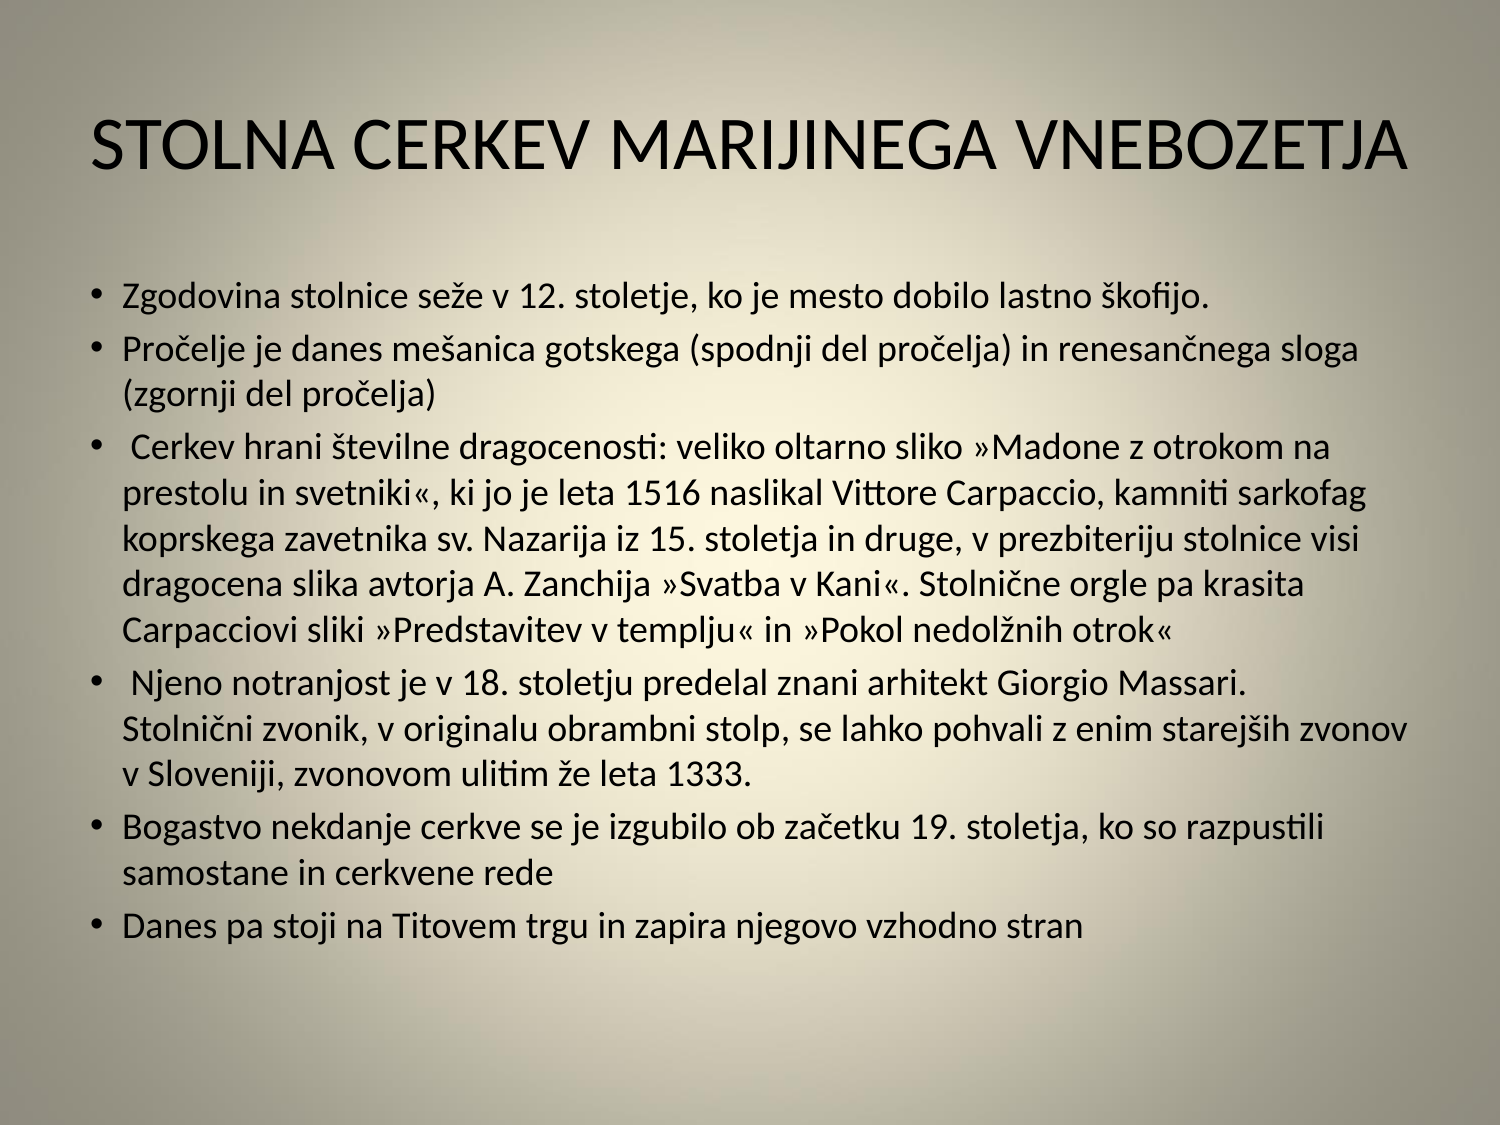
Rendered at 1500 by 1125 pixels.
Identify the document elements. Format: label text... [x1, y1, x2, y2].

title STOLNA CERKEV MARIJINEGA VNEBOZETJA [75, 45, 1425, 233]
list Zgodovina stolnice seže v 12. stoletje, ko je mesto dobilo lastno škofijo. Pročelje je danes mešanica gotskega (spodnji del pročelja) in renesančnega sloga (zgornji del pročelja) Cerkev hrani številne dragocenosti: veliko oltarno sliko »Madone z otrokom na prestolu in svetniki«, ki jo je leta 1516 naslikal Vittore Carpaccio, kamniti sarkofag koprskega zavetnika sv. Nazarija iz 15. stoletja in druge, v prezbiteriju stolnice visi dragocena slika avtorja A. Zanchija »Svatba v Kani«. Stolnične orgle pa krasita Carpacciovi sliki »Predstavitev v templju« in »Pokol nedolžnih otrok« Njeno notranjost je v 18. stoletju predelal znani arhitekt Giorgio Massari. Stolnični zvonik, v originalu obrambni stolp, se lahko pohvali z enim starejših zvonov v Sloveniji, zvonovom ulitim že leta 1333. Bogastvo nekdanje cerkve se je izgubilo ob začetku 19. stoletja, ko so razpustili samostane in cerkvene rede Danes pa stoji na Titovem trgu in zapira njegovo vzhodno stran [75, 262, 1425, 1005]
picture [0, 0, 1500, 1125]
